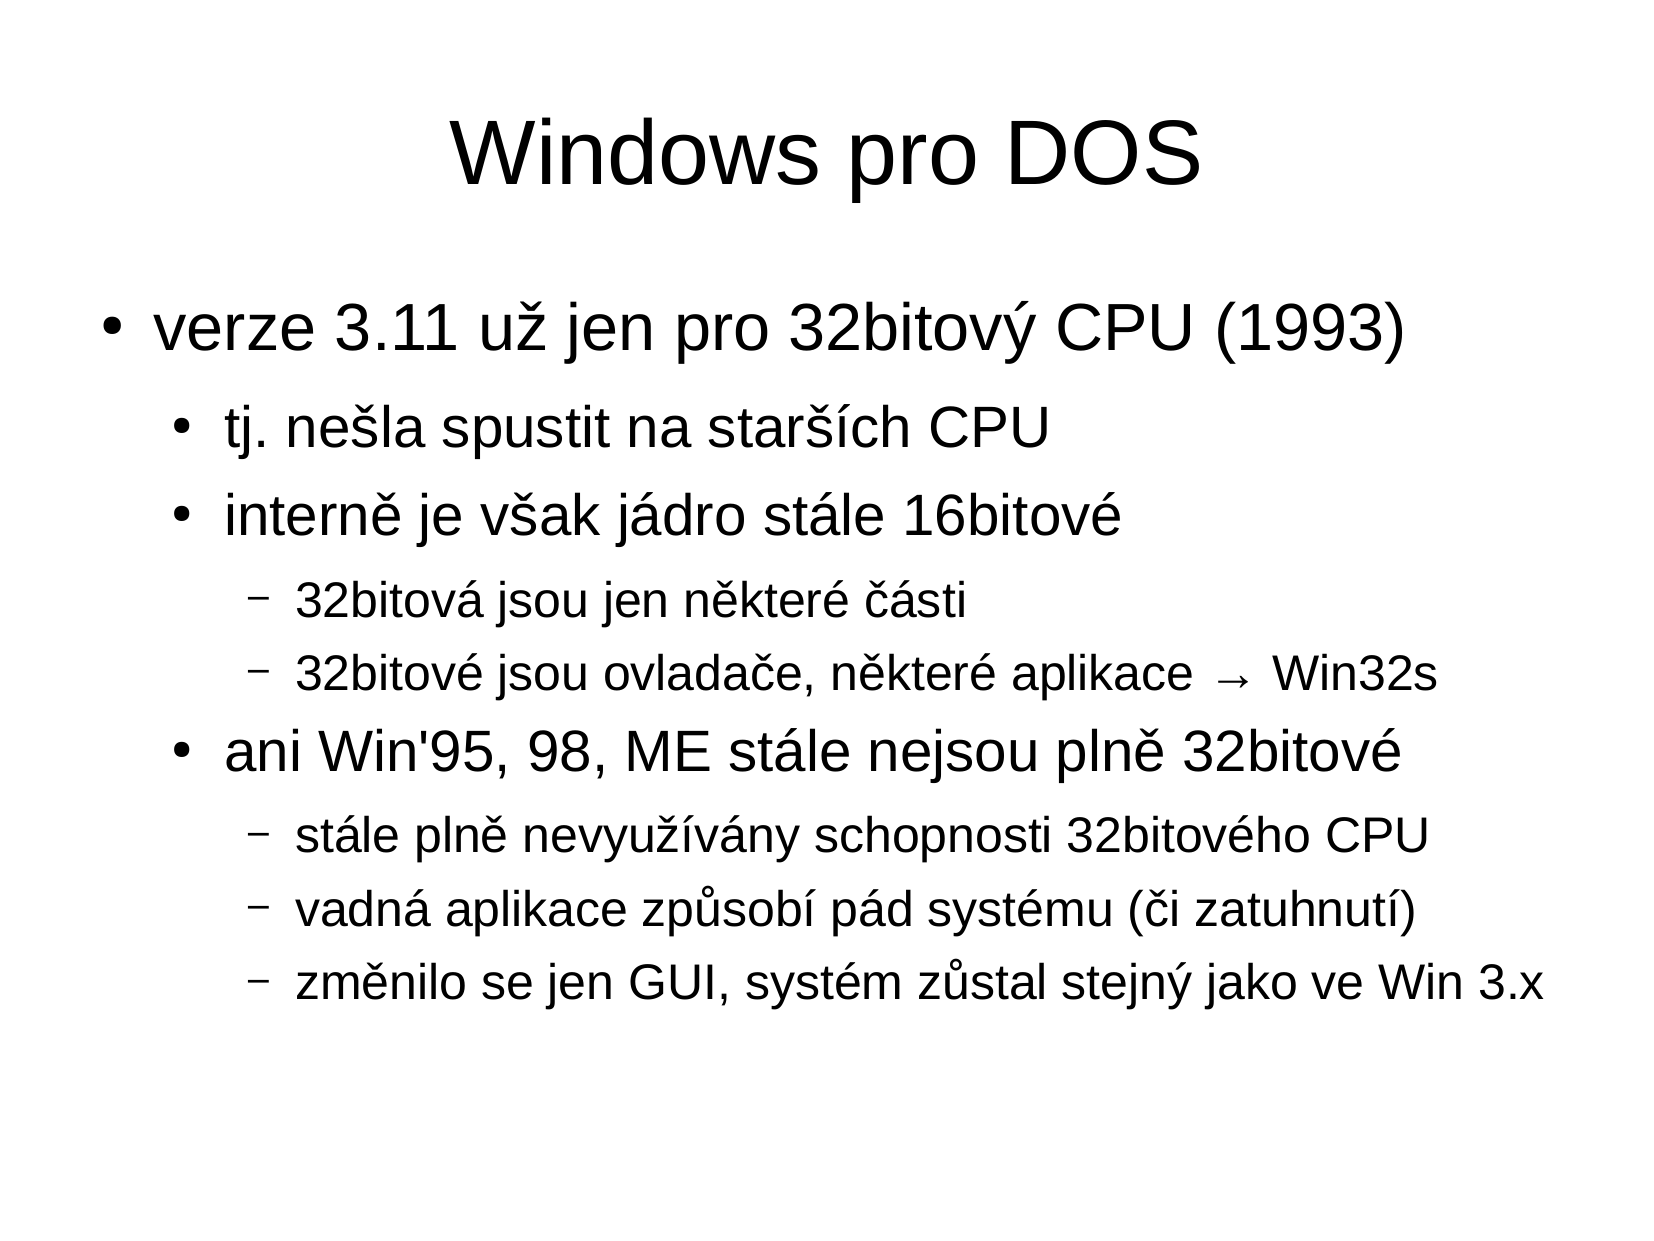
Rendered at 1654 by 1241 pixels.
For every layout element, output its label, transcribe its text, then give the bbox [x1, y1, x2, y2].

title Windows pro DOS [82, 49, 1571, 257]
list verze 3.11 už jen pro 32bitový CPU (1993) tj. nešla spustit na starších CPU interně je však jádro stále 16bitové 32bitová jsou jen některé části 32bitové jsou ovladače, některé aplikace → Win32s ani Win'95, 98, ME stále nejsou plně 32bitové stále plně nevyužívány schopnosti 32bitového CPU vadná aplikace způsobí pád systému (či zatuhnutí) změnilo se jen GUI, systém zůstal stejný jako ve Win 3.x [82, 290, 1571, 1011]
